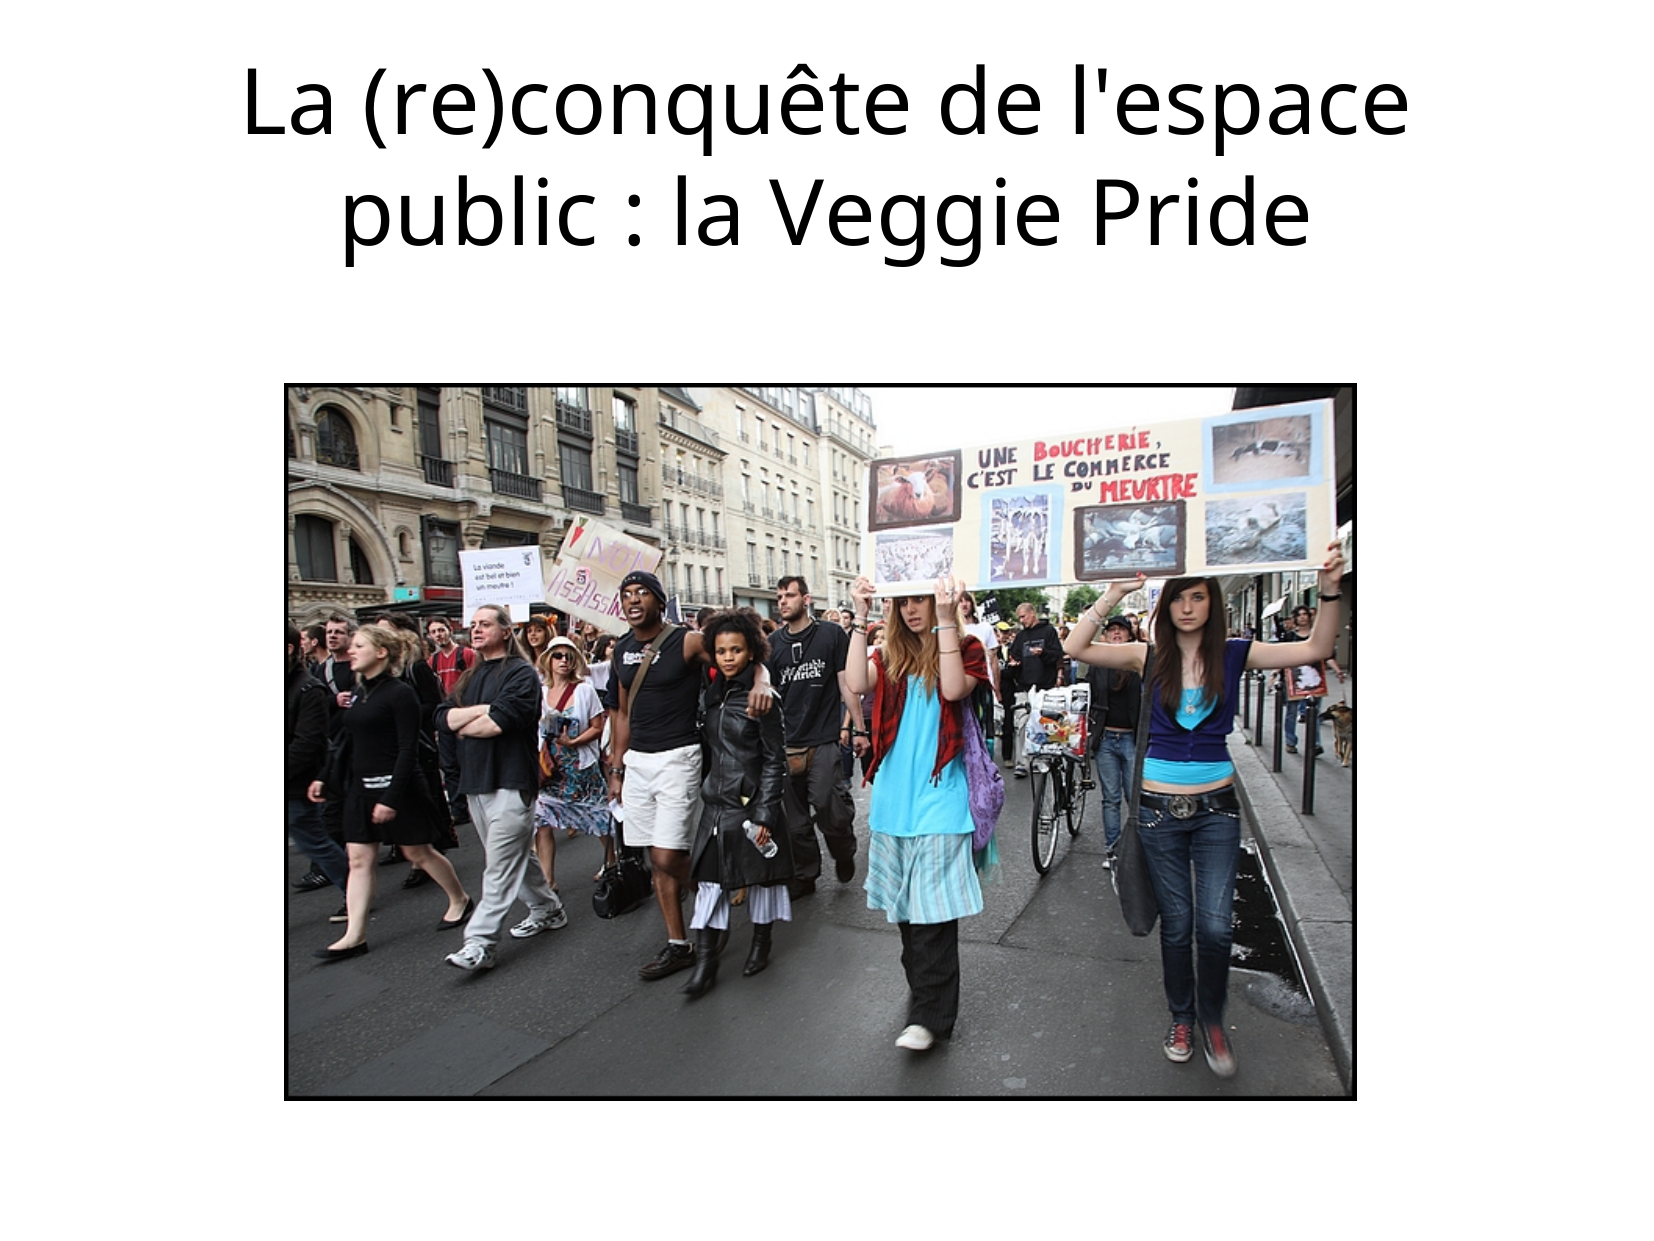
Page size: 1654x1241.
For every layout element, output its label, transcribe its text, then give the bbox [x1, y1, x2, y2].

picture [284, 383, 1357, 1101]
title La (re)conquête de l'espace public : la Veggie Pride [82, 41, 1571, 265]
